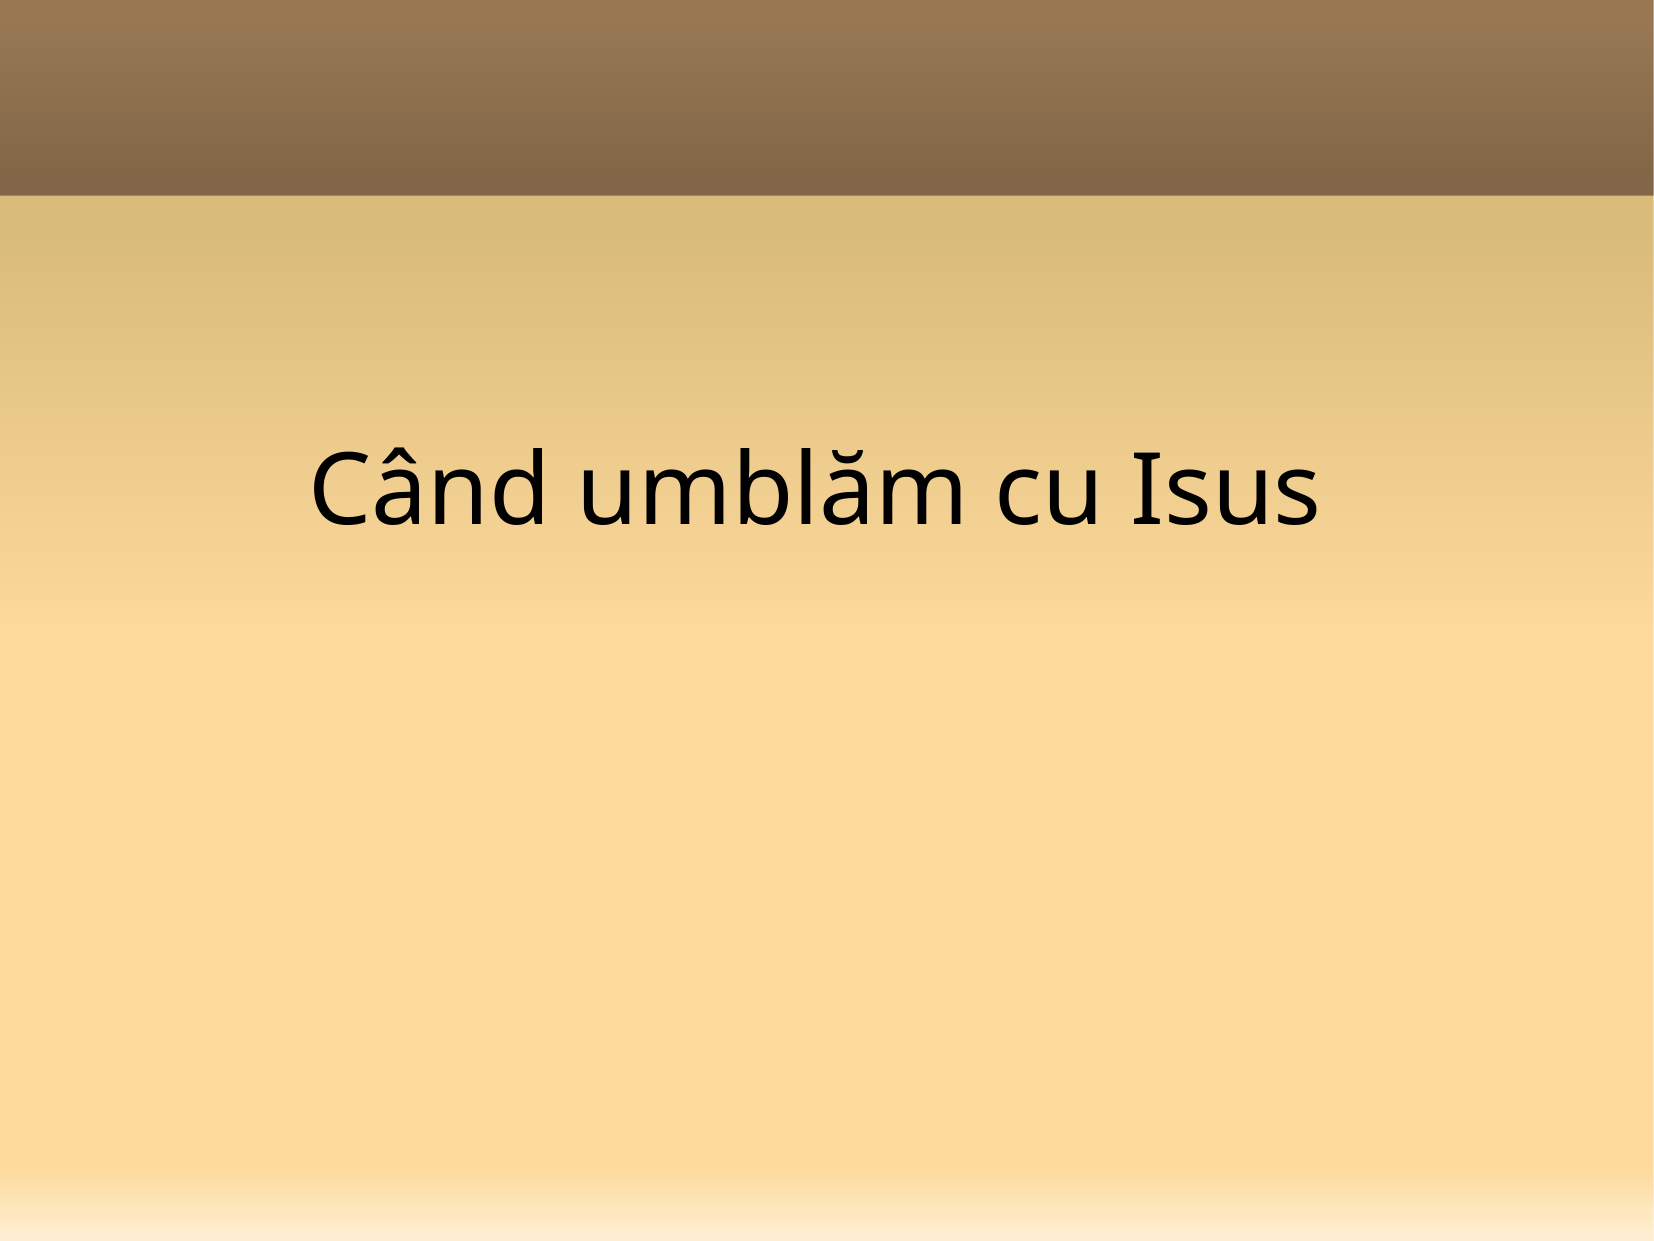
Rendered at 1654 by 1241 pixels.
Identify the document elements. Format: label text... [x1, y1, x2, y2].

picture [0, 0, 1654, 1241]
text_box Când umblăm cu Isus [3, 410, 1654, 840]
